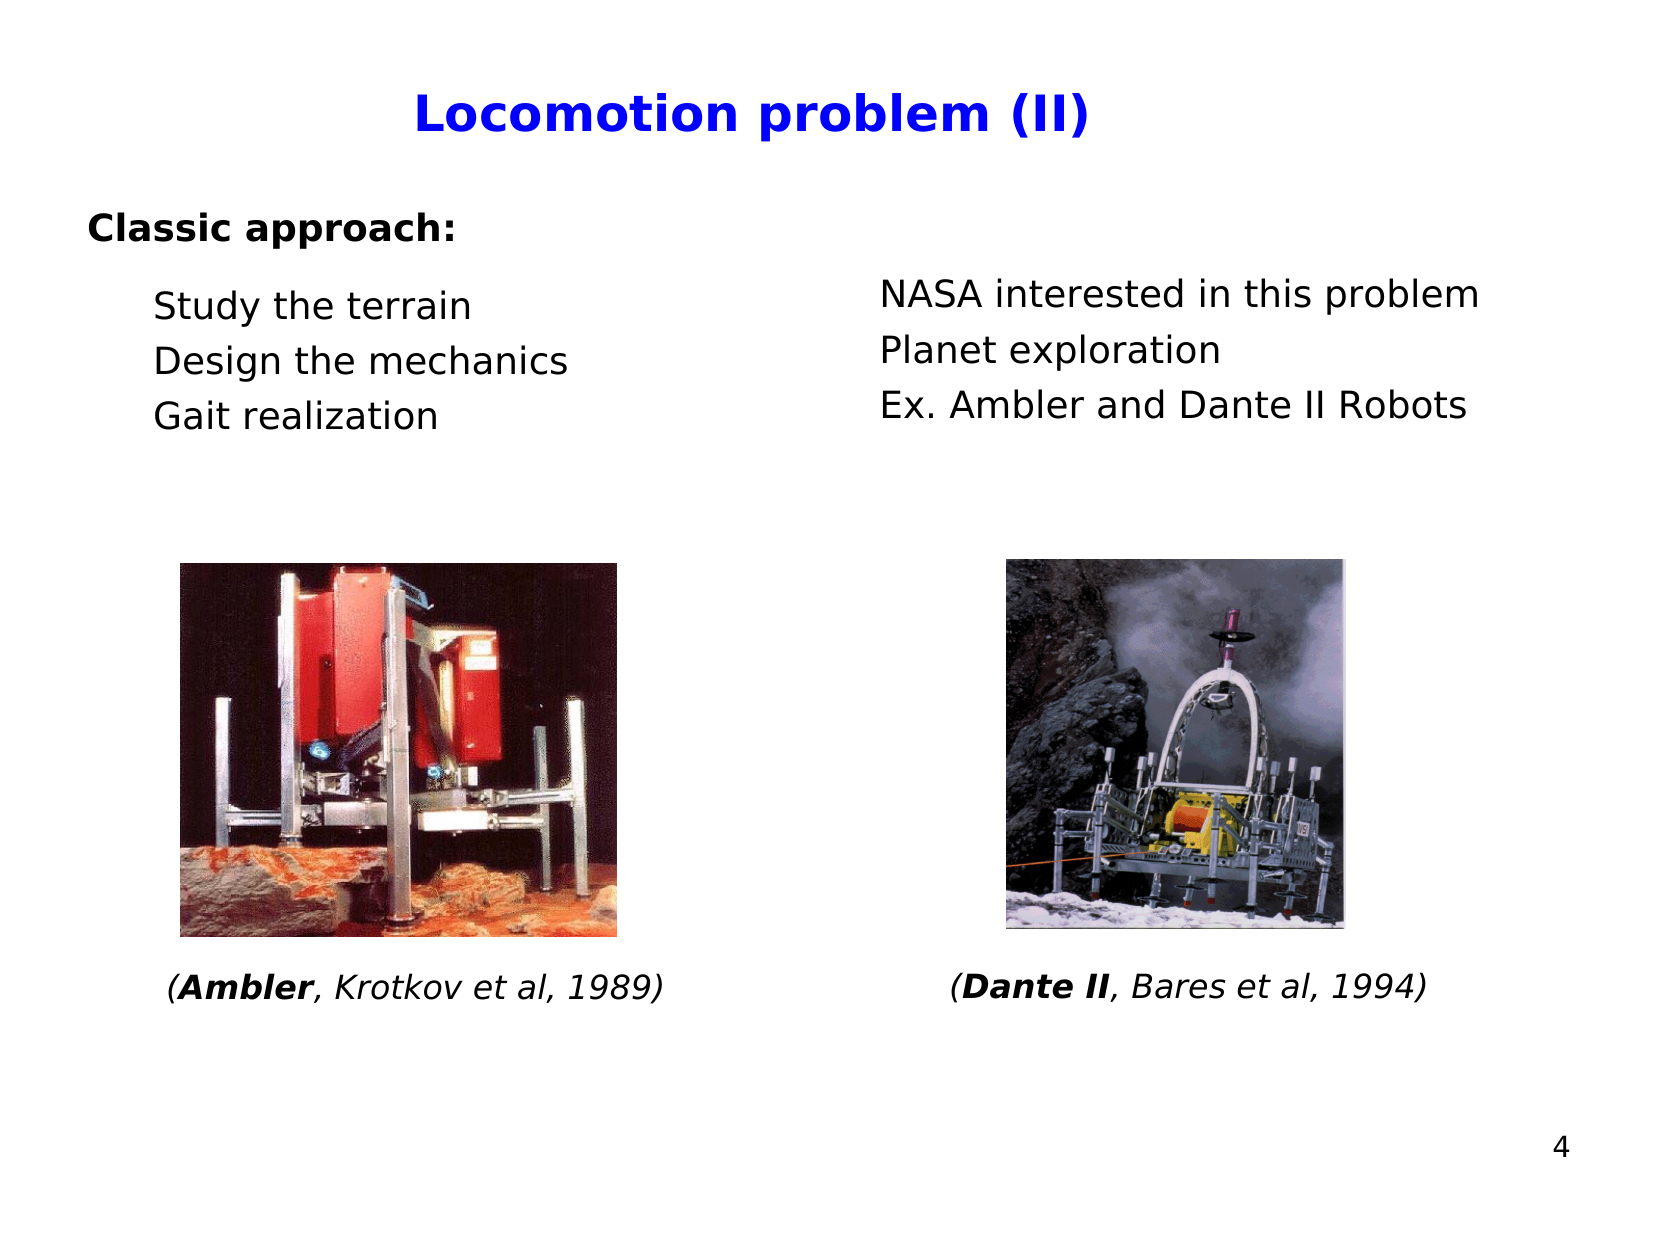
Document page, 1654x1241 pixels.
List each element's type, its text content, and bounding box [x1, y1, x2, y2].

text_box NASA interested in this problem Planet exploration Ex. Ambler and Dante II Robots [852, 265, 1509, 435]
picture [180, 563, 617, 938]
text_box Study the terrain Design the mechanics Gait realization [126, 277, 598, 447]
picture [1006, 559, 1346, 929]
text_box (Dante II, Bares et al, 1994) [934, 960, 1445, 1014]
text_box Locomotion problem (II) [398, 77, 1107, 152]
text_box Classic approach: [72, 199, 473, 258]
text_box (Ambler, Krotkov et al, 1989) [151, 961, 681, 1016]
